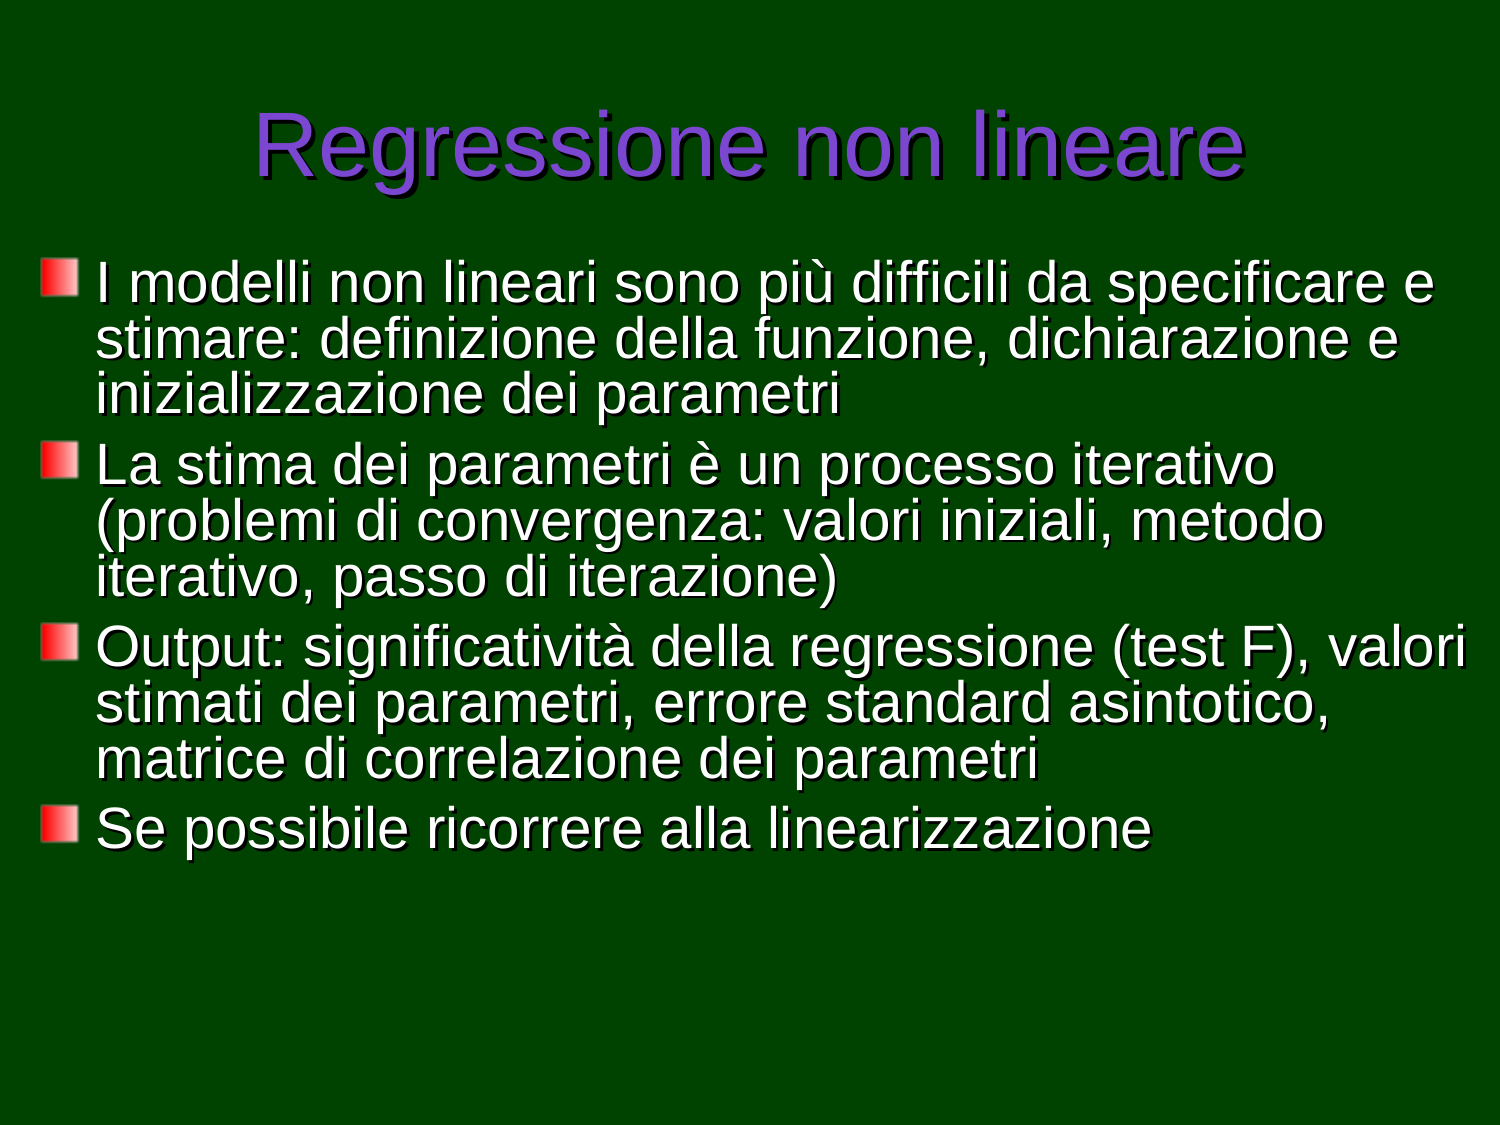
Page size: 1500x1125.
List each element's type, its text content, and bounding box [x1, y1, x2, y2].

list I modelli non lineari sono più difficili da specificare e stimare: definizione della funzione, dichiarazione e inizializzazione dei parametri La stima dei parametri è un processo iterativo (problemi di convergenza: valori iniziali, metodo iterativo, passo di iterazione) Output: significatività della regressione (test F), valori stimati dei parametri, errore standard asintotico, matrice di correlazione dei parametri Se possibile ricorrere alla linearizzazione [24, 249, 1488, 926]
title Regressione non lineare [75, 45, 1426, 234]
